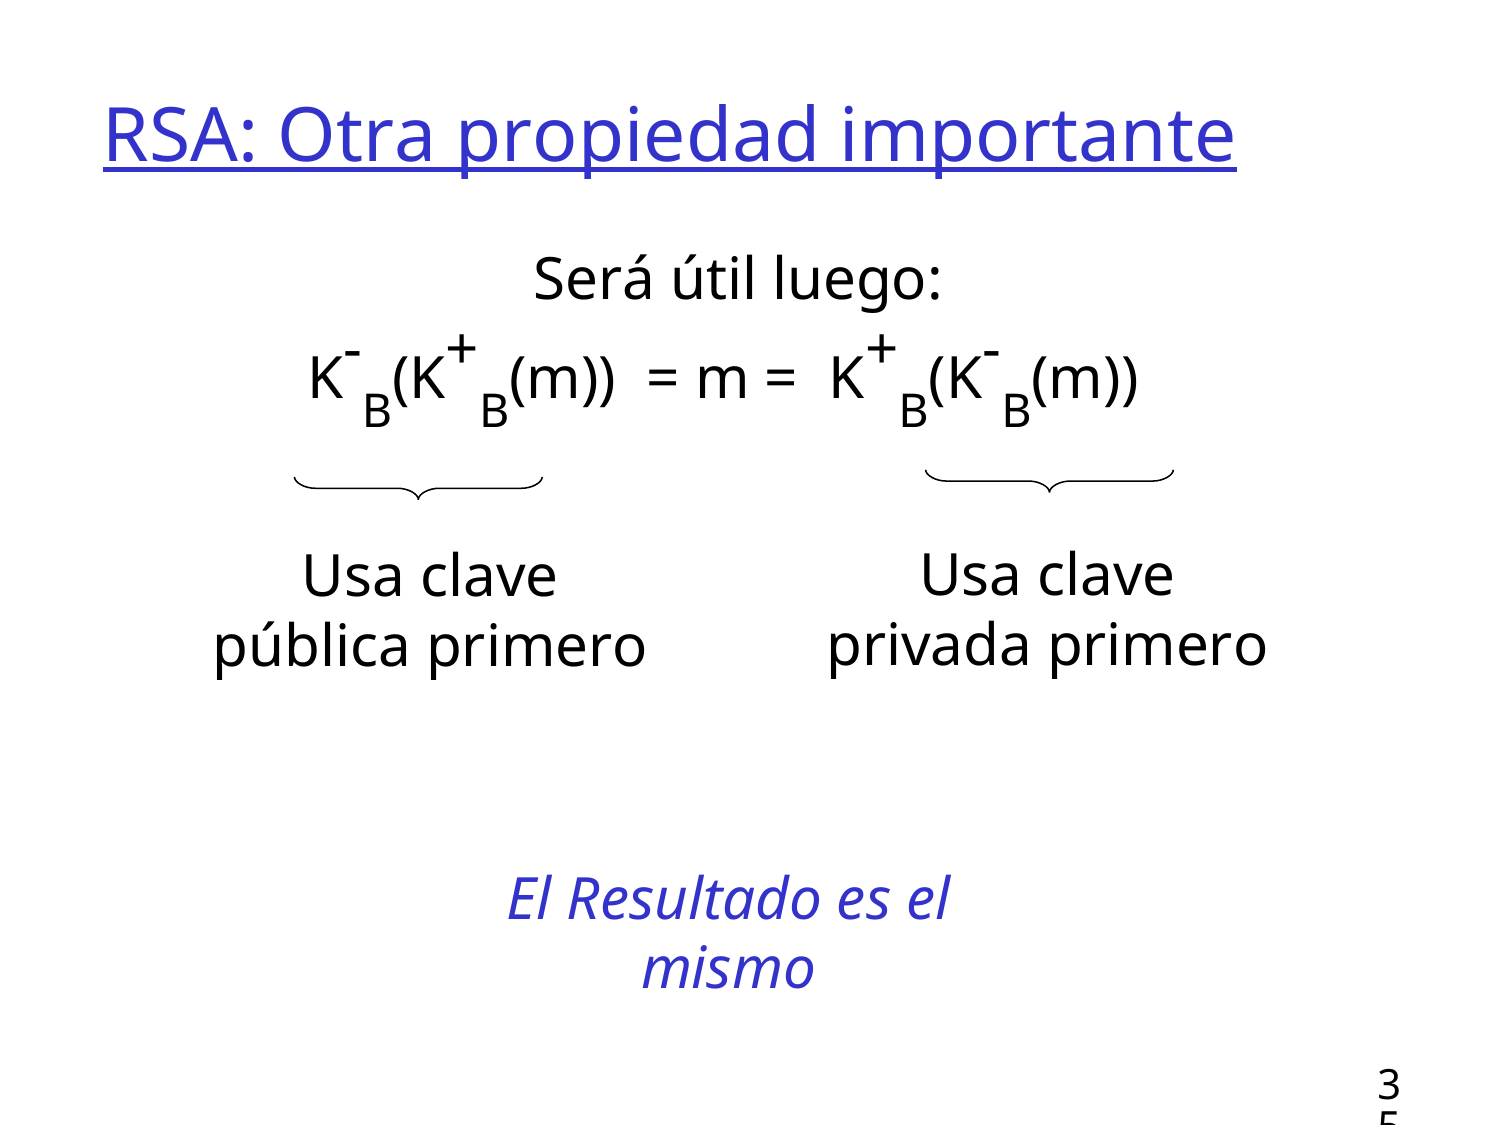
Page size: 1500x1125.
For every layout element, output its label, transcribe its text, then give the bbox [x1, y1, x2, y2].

title RSA: Otra propiedad importante [87, 37, 1363, 225]
text_box Usa clave pública primero [190, 530, 670, 687]
text_box Será útil luego: K-B(K+B(m)) = m = K+B(K-B(m)) [292, 233, 1184, 445]
text_box El Resultado es el mismo [444, 853, 1014, 1009]
text_box Usa clave privada primero [808, 529, 1287, 685]
